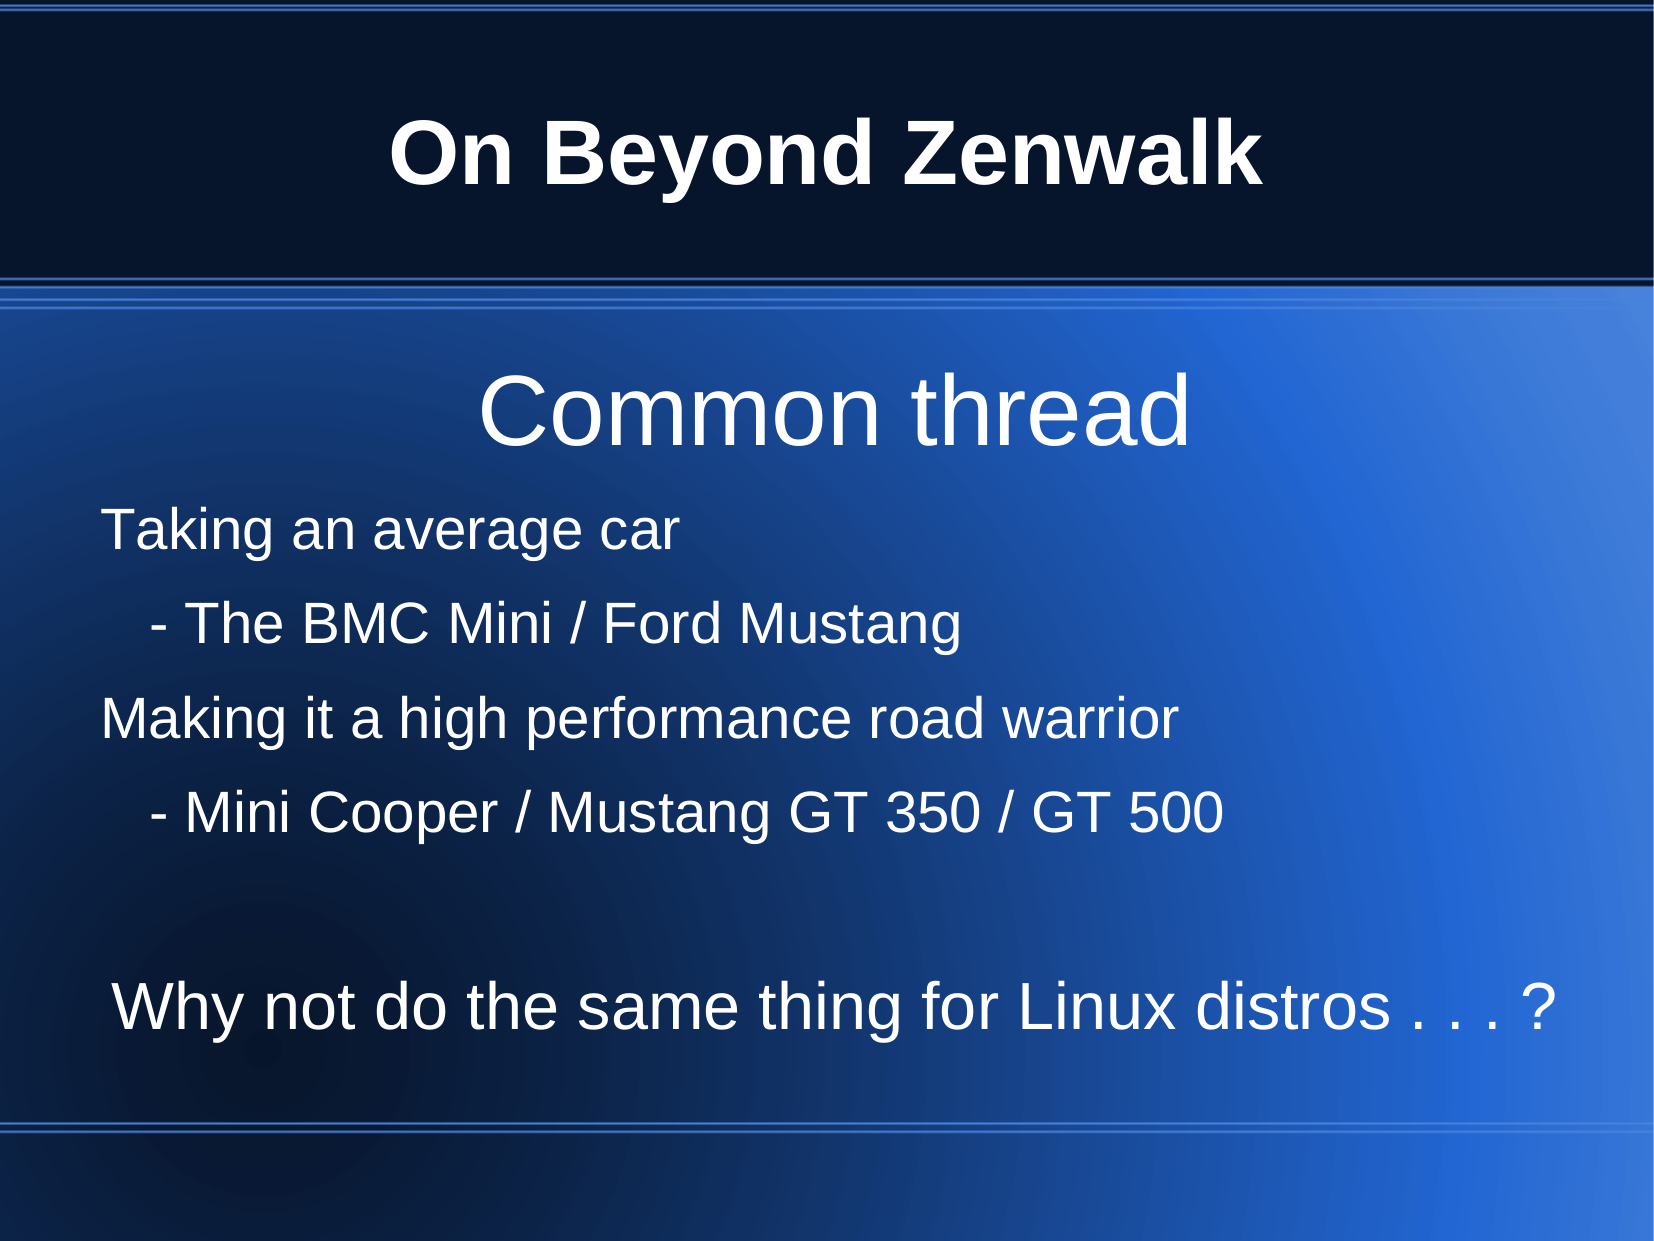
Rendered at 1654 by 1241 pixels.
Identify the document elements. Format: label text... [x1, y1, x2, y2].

picture [0, 0, 1654, 1241]
title On Beyond Zenwalk [82, 56, 1571, 250]
list Common thread Taking an average car - The BMC Mini / Ford Mustang Making it a high performance road warrior - Mini Cooper / Mustang GT 350 / GT 500 Why not do the same thing for Linux distros . . . ? [82, 355, 1571, 1241]
